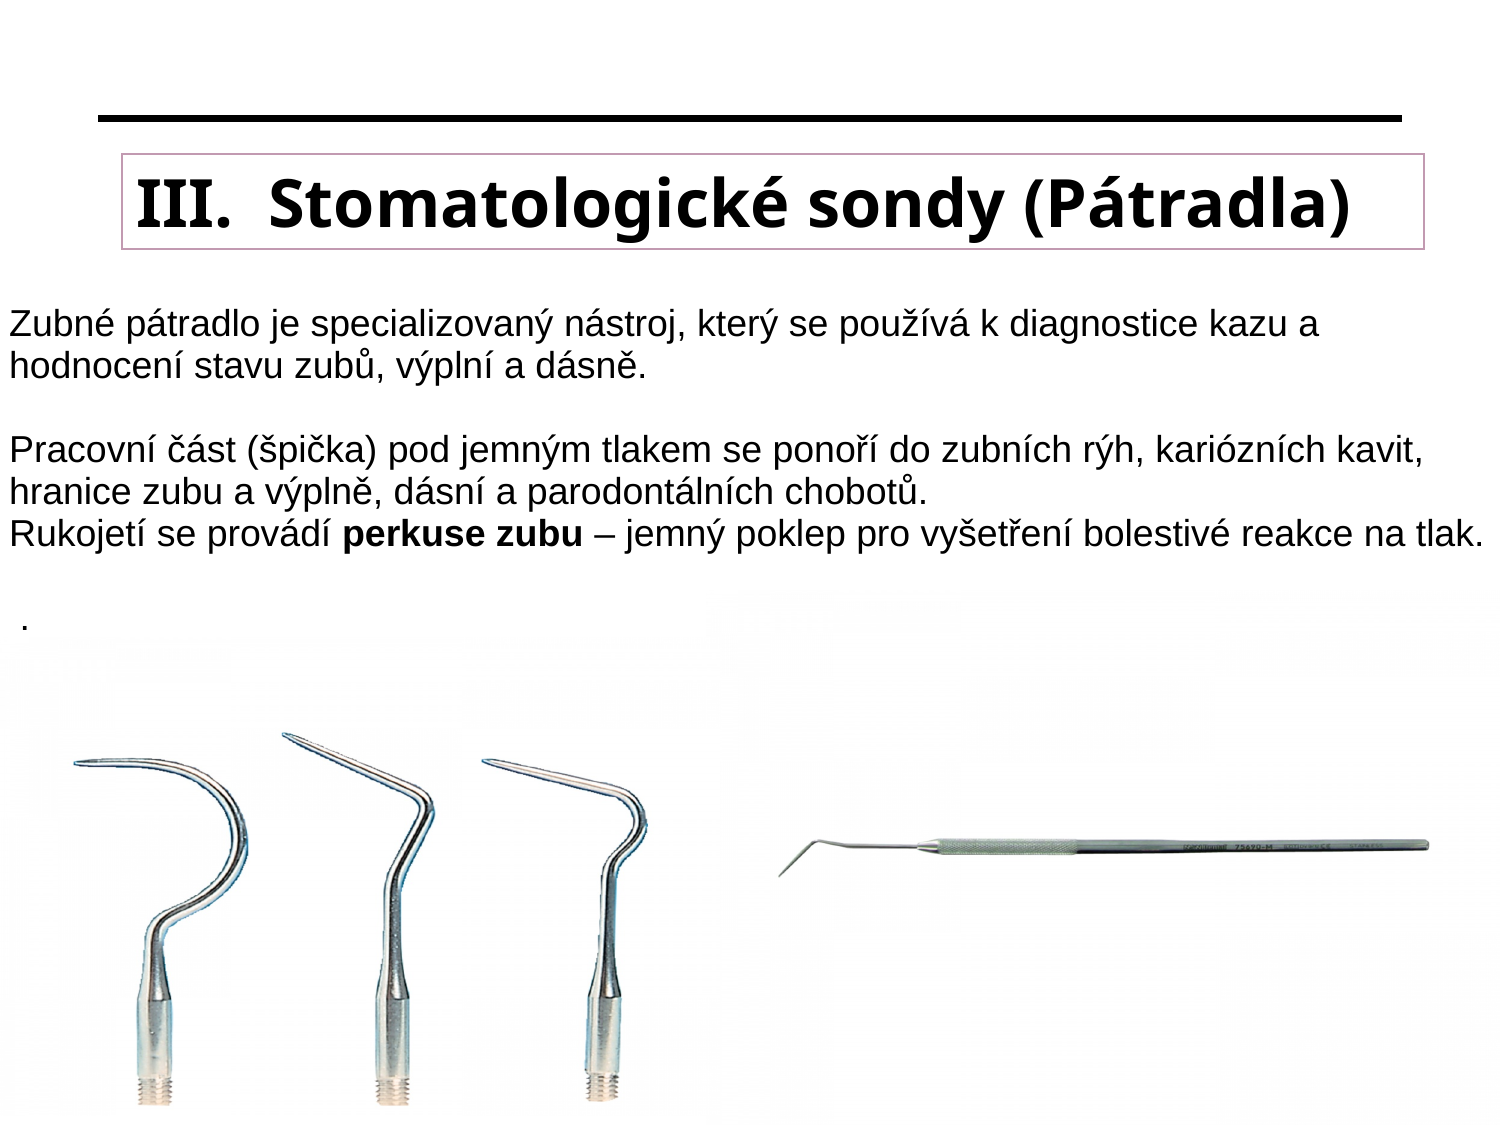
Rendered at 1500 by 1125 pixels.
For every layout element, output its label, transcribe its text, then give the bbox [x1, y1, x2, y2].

text_box III. Stomatologické sondy (Pátradla) [121, 153, 1424, 249]
text_box Zubné pátradlo je specializovaný nástroj, který se používá k diagnostice kazu a hodnocení stavu zubů, výplní a dásně. Pracovní část (špička) pod jemným tlakem se ponoří do zubních rýh, kariózních kavit, hranice zubu a výplně, dásní a parodontálních chobotů. Rukojetí se provádí perkuse zubu – jemný poklep pro vyšetření bolestivé reakce na tlak. . [0, 295, 1500, 637]
picture [0, 590, 1500, 1125]
